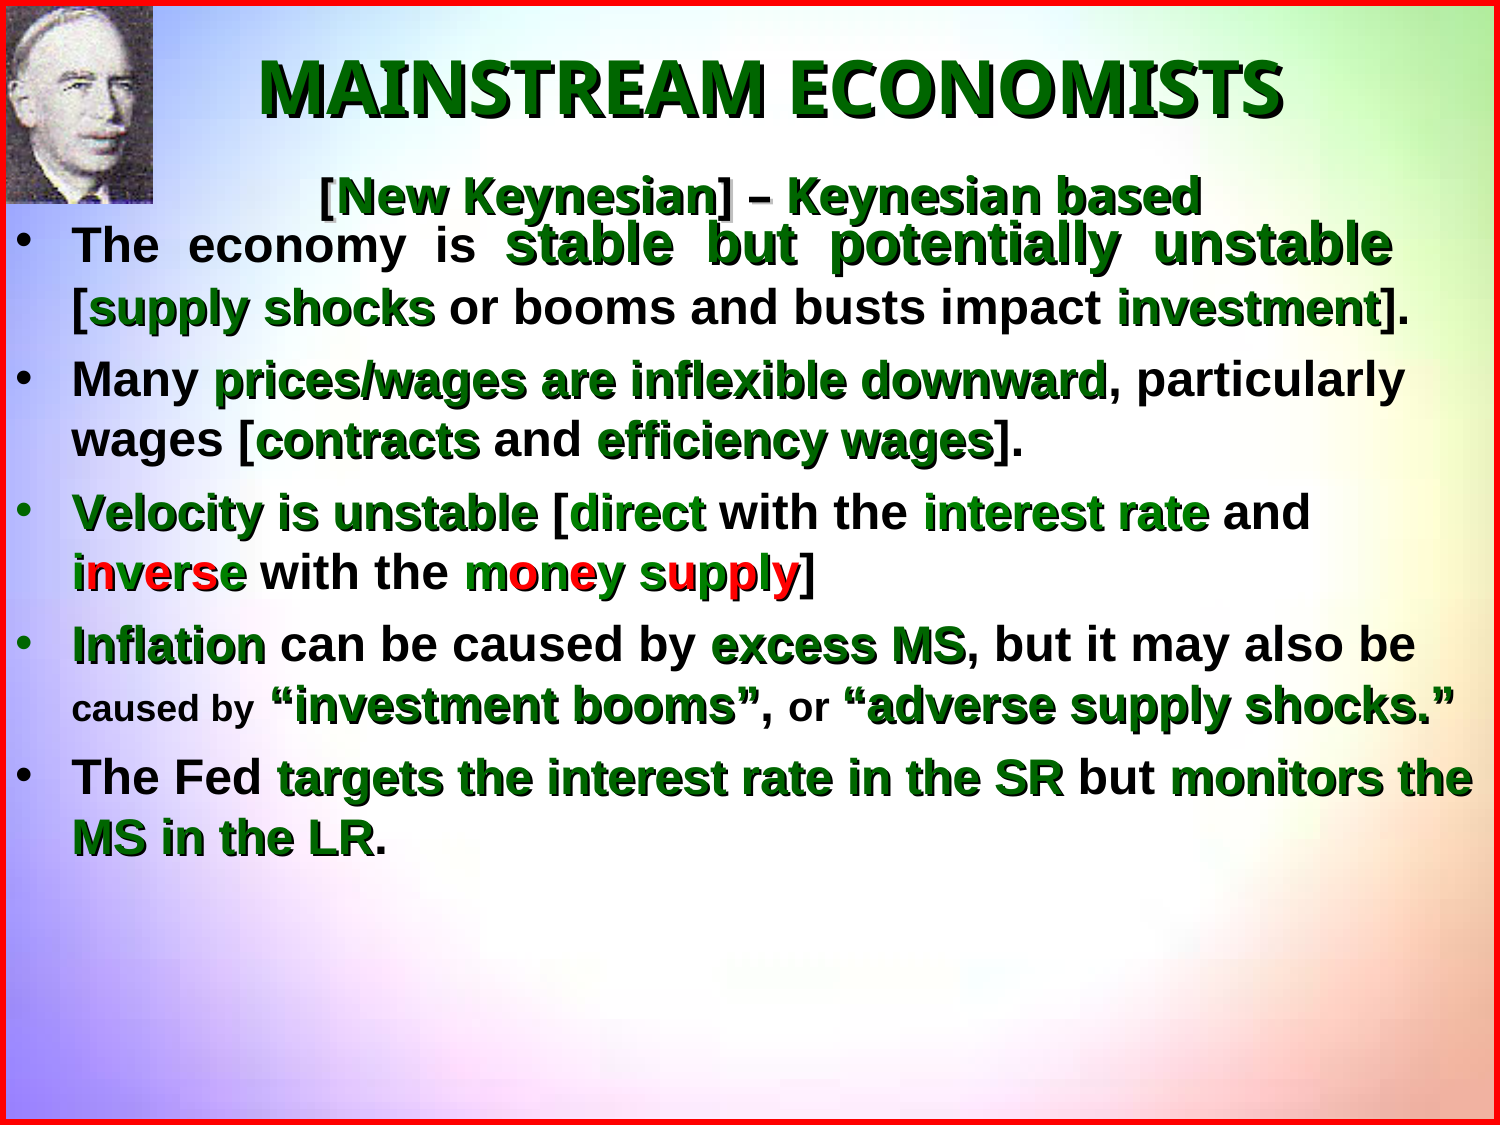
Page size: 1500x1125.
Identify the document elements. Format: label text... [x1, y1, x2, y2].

title MAINSTREAM ECONOMISTS [New Keynesian] – Keynesian based [153, 32, 1426, 197]
list The economy is stable but potentially unstable [supply shocks or booms and busts impact investment]. Many prices/wages are inflexible downward, particularly wages [contracts and efficiency wages]. Velocity is unstable [direct with the interest rate and inverse with the money supply] Inflation can be caused by excess MS, but it may also be caused by “investment booms”, or “adverse supply shocks.” The Fed targets the interest rate in the SR but monitors the MS in the LR. [6, 197, 1494, 1119]
picture [6, 6, 1494, 204]
